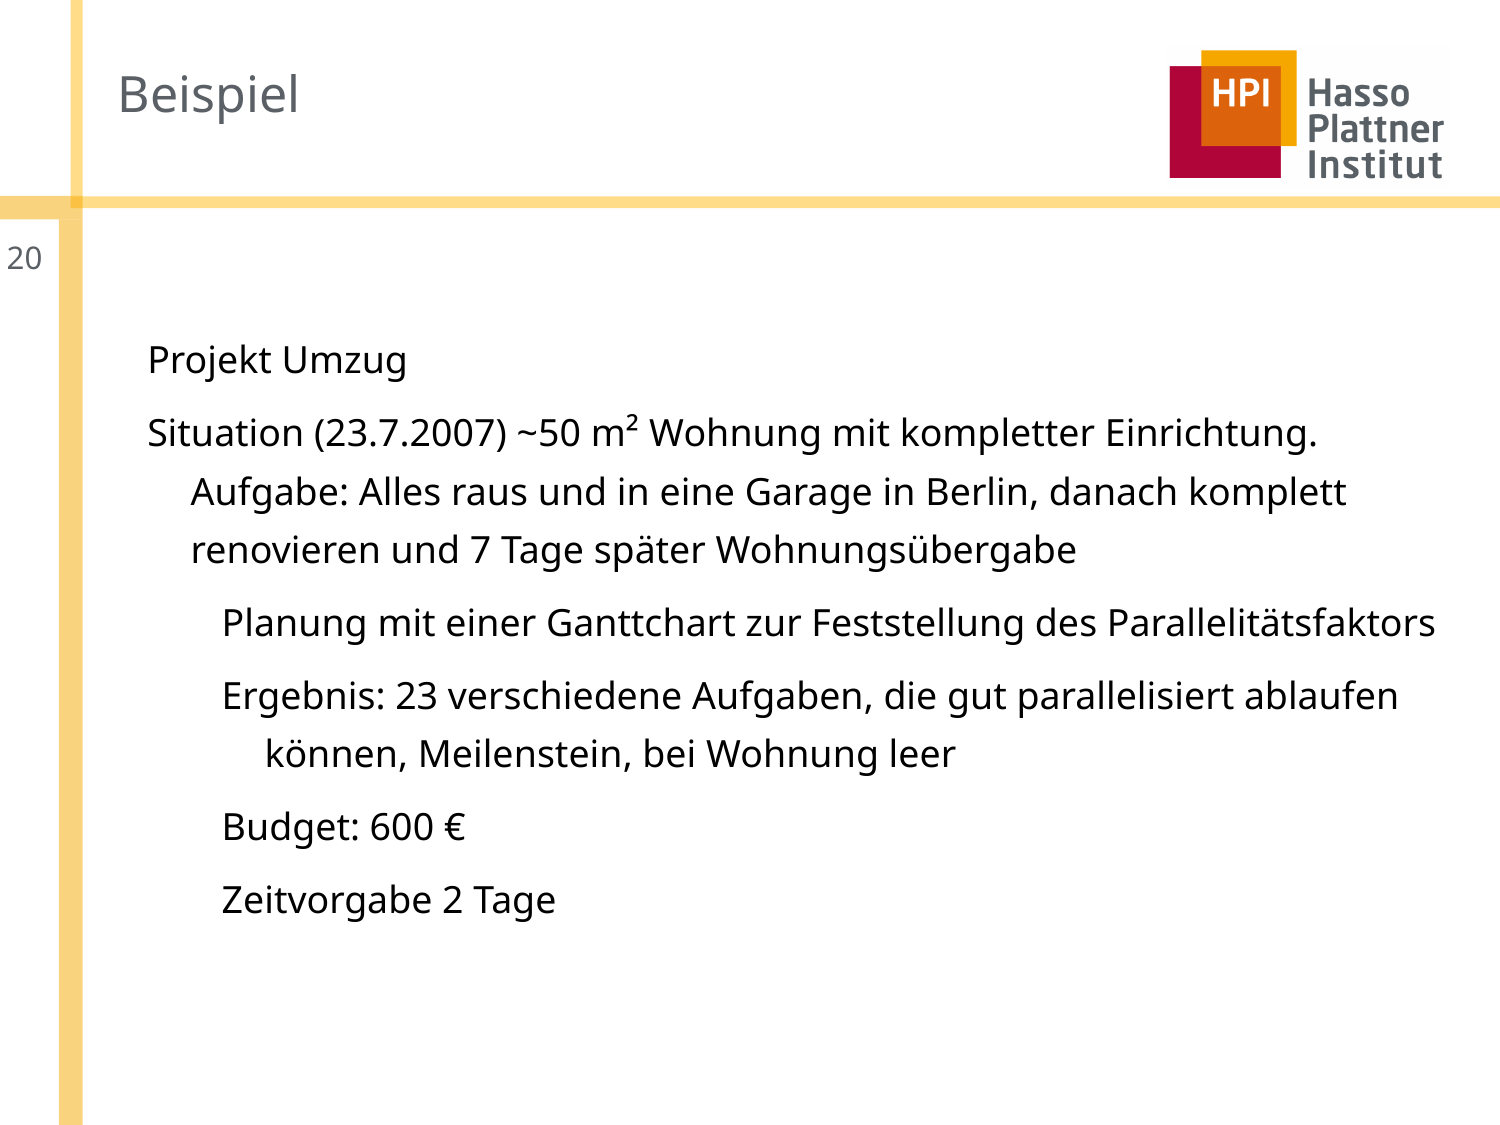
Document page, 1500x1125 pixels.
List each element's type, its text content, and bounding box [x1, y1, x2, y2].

list Projekt Umzug Situation (23.7.2007) ~50 m² Wohnung mit kompletter Einrichtung. Aufgabe: Alles raus und in eine Garage in Berlin, danach komplett renovieren und 7 Tage später Wohnungsübergabe Planung mit einer Ganttchart zur Feststellung des Parallelitätsfaktors Ergebnis: 23 verschiedene Aufgaben, die gut parallelisiert ablaufen können, Meilenstein, bei Wohnung leer Budget: 600 € Zeitvorgabe 2 Tage [117, 326, 1459, 1056]
title Beispiel [117, 7, 1093, 179]
